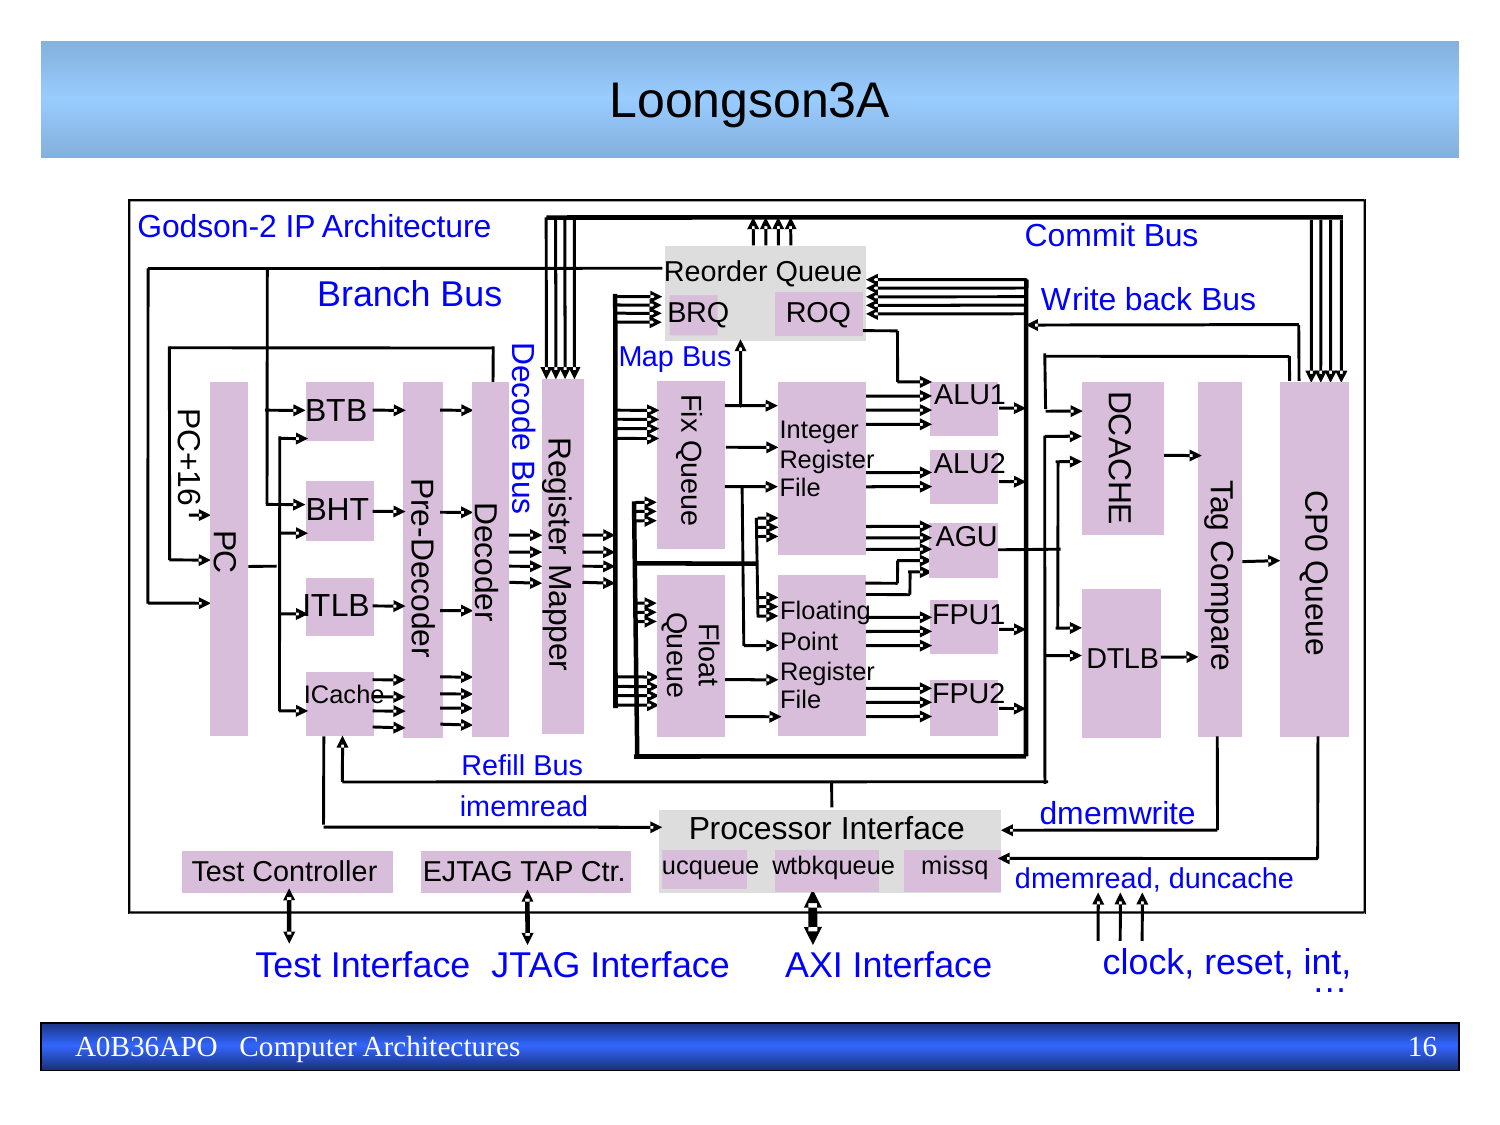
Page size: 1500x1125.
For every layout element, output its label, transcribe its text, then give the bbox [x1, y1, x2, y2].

title Loongson3A [41, 41, 1459, 158]
chart [106, 184, 1394, 1031]
